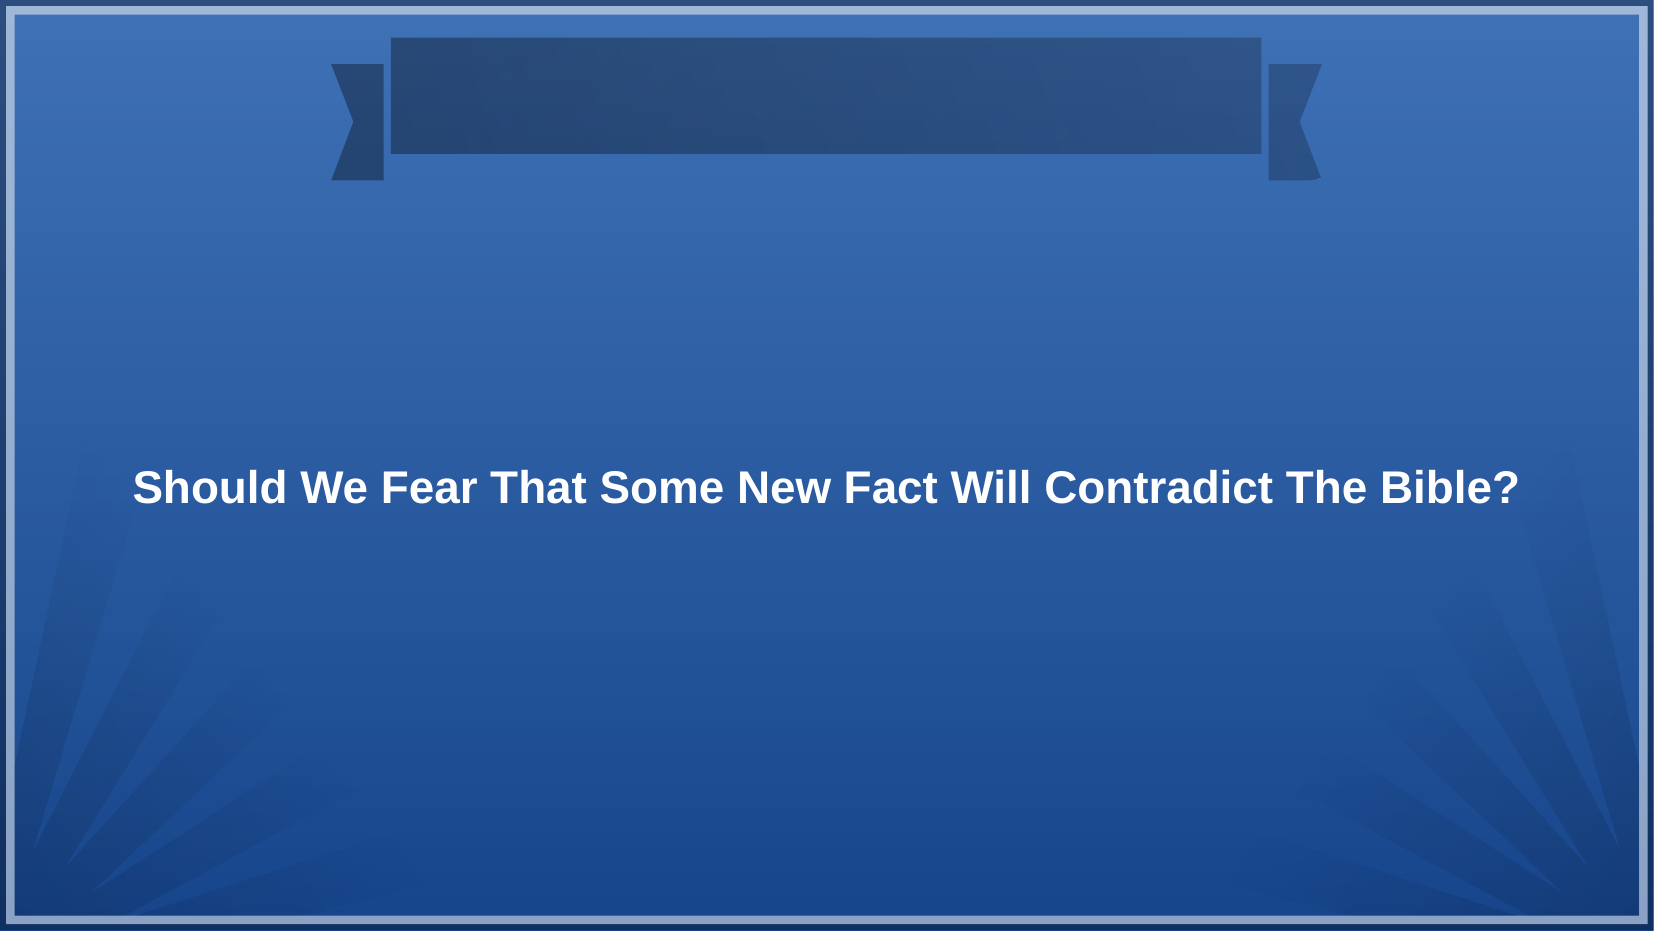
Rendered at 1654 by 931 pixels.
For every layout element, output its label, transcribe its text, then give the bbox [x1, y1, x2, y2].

list Should We Fear That Some New Fact Will Contradict The Bible? [82, 217, 1571, 758]
